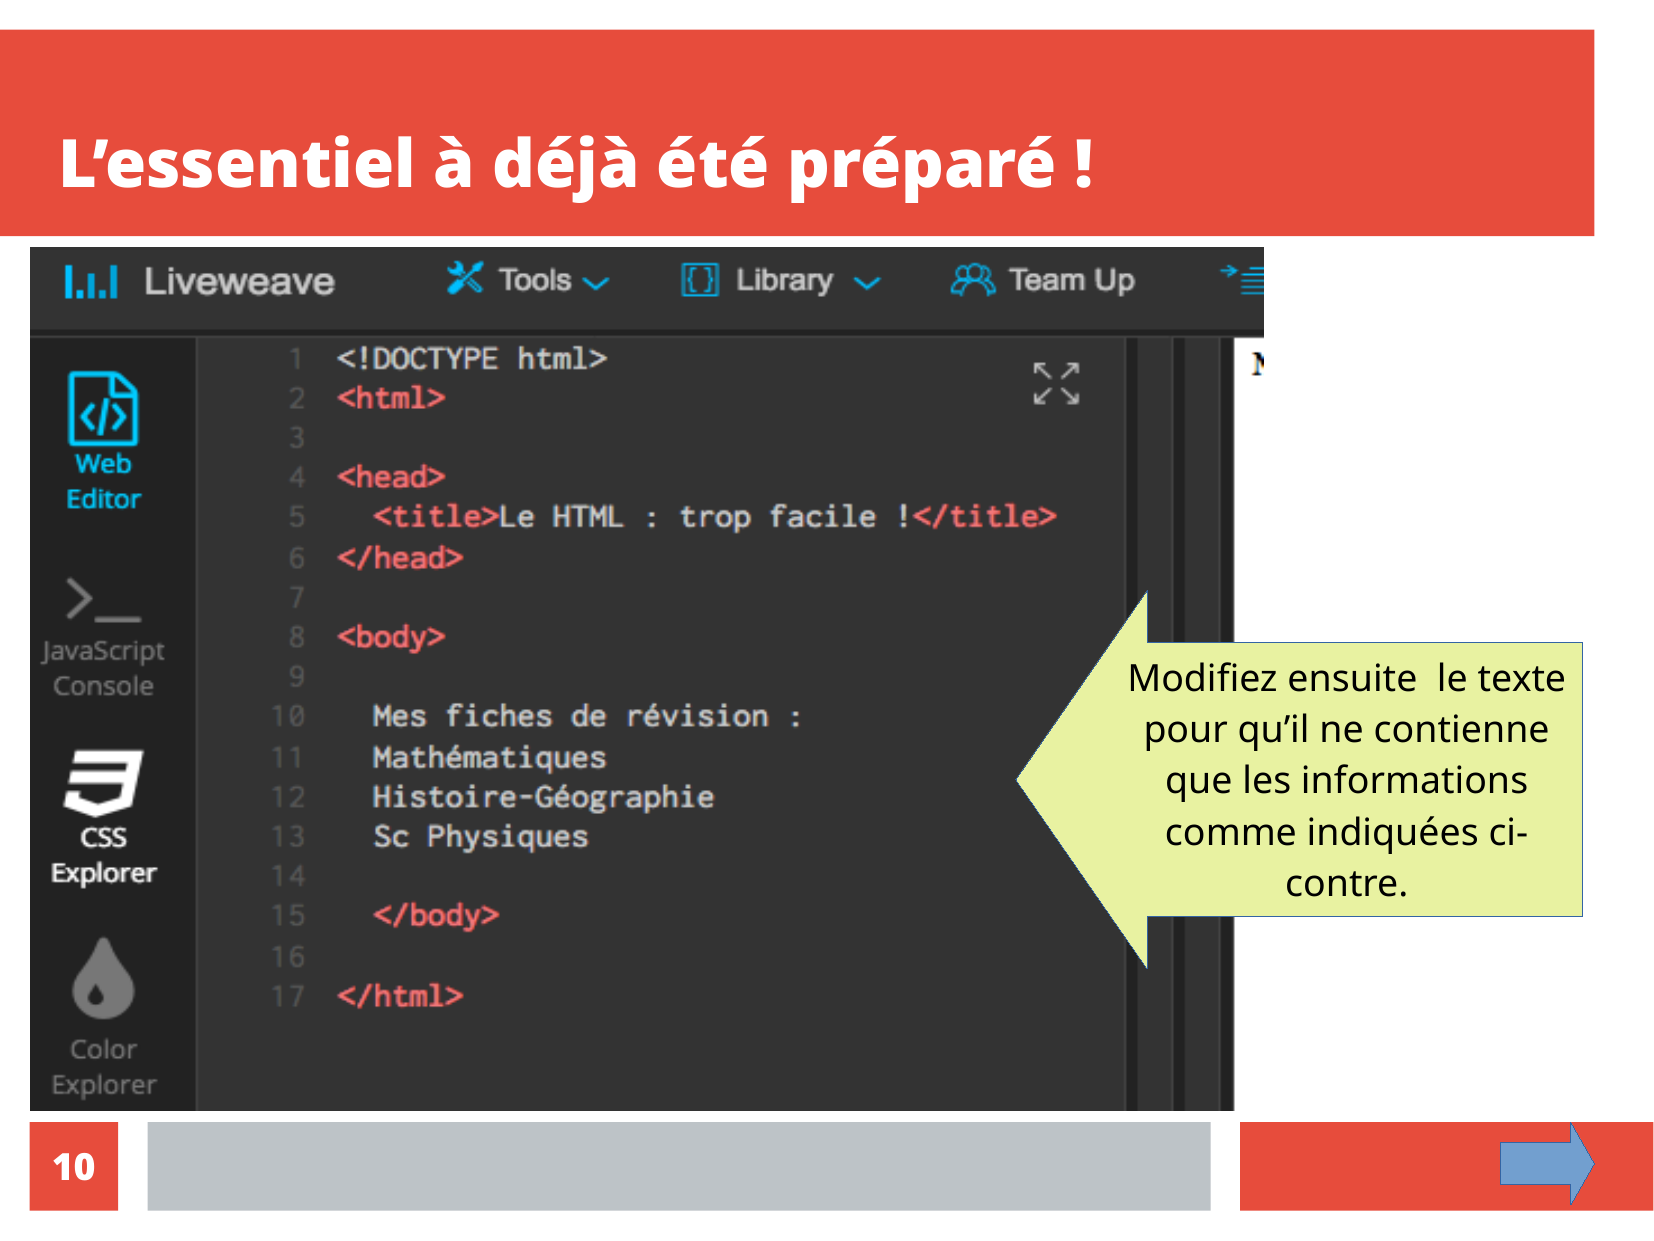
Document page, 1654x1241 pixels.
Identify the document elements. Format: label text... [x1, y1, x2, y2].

text_box Modifiez ensuite le texte pour qu’il ne contienne que les informations comme indiquées ci-contre. [1015, 590, 1583, 969]
title L’essentiel à déjà été préparé ! [59, 59, 1595, 207]
text_box [1500, 1122, 1595, 1205]
picture [30, 247, 1264, 1111]
